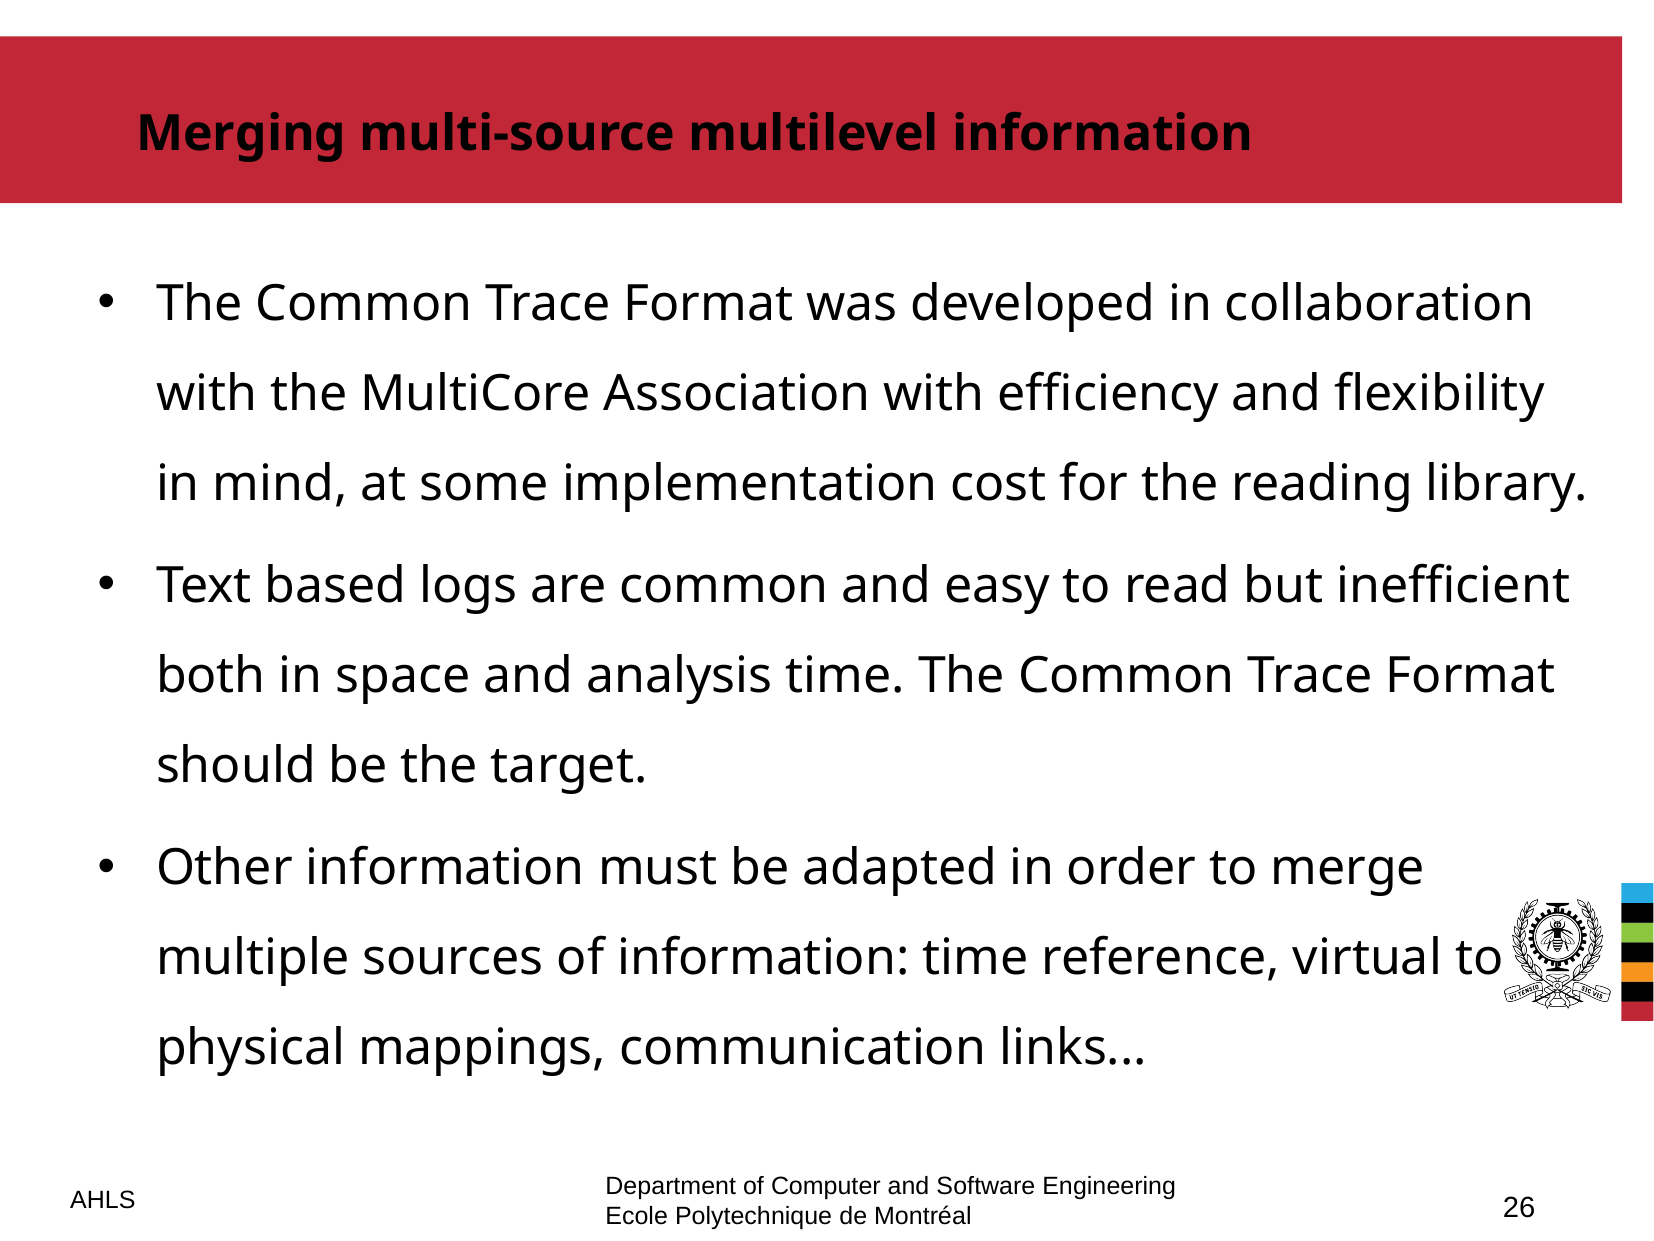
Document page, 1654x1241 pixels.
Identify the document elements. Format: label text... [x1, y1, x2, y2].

picture [1615, 883, 1654, 1021]
title Merging multi-source multilevel information [103, 62, 1602, 168]
list The Common Trace Format was developed in collaboration with the MultiCore Association with efficiency and flexibility in mind, at some implementation cost for the reading library. Text based logs are common and easy to read but inefficient both in space and analysis time. The Common Trace Format should be the target. Other information must be adapted in order to merge multiple sources of information: time reference, virtual to physical mappings, communication links... [82, 232, 1615, 1163]
